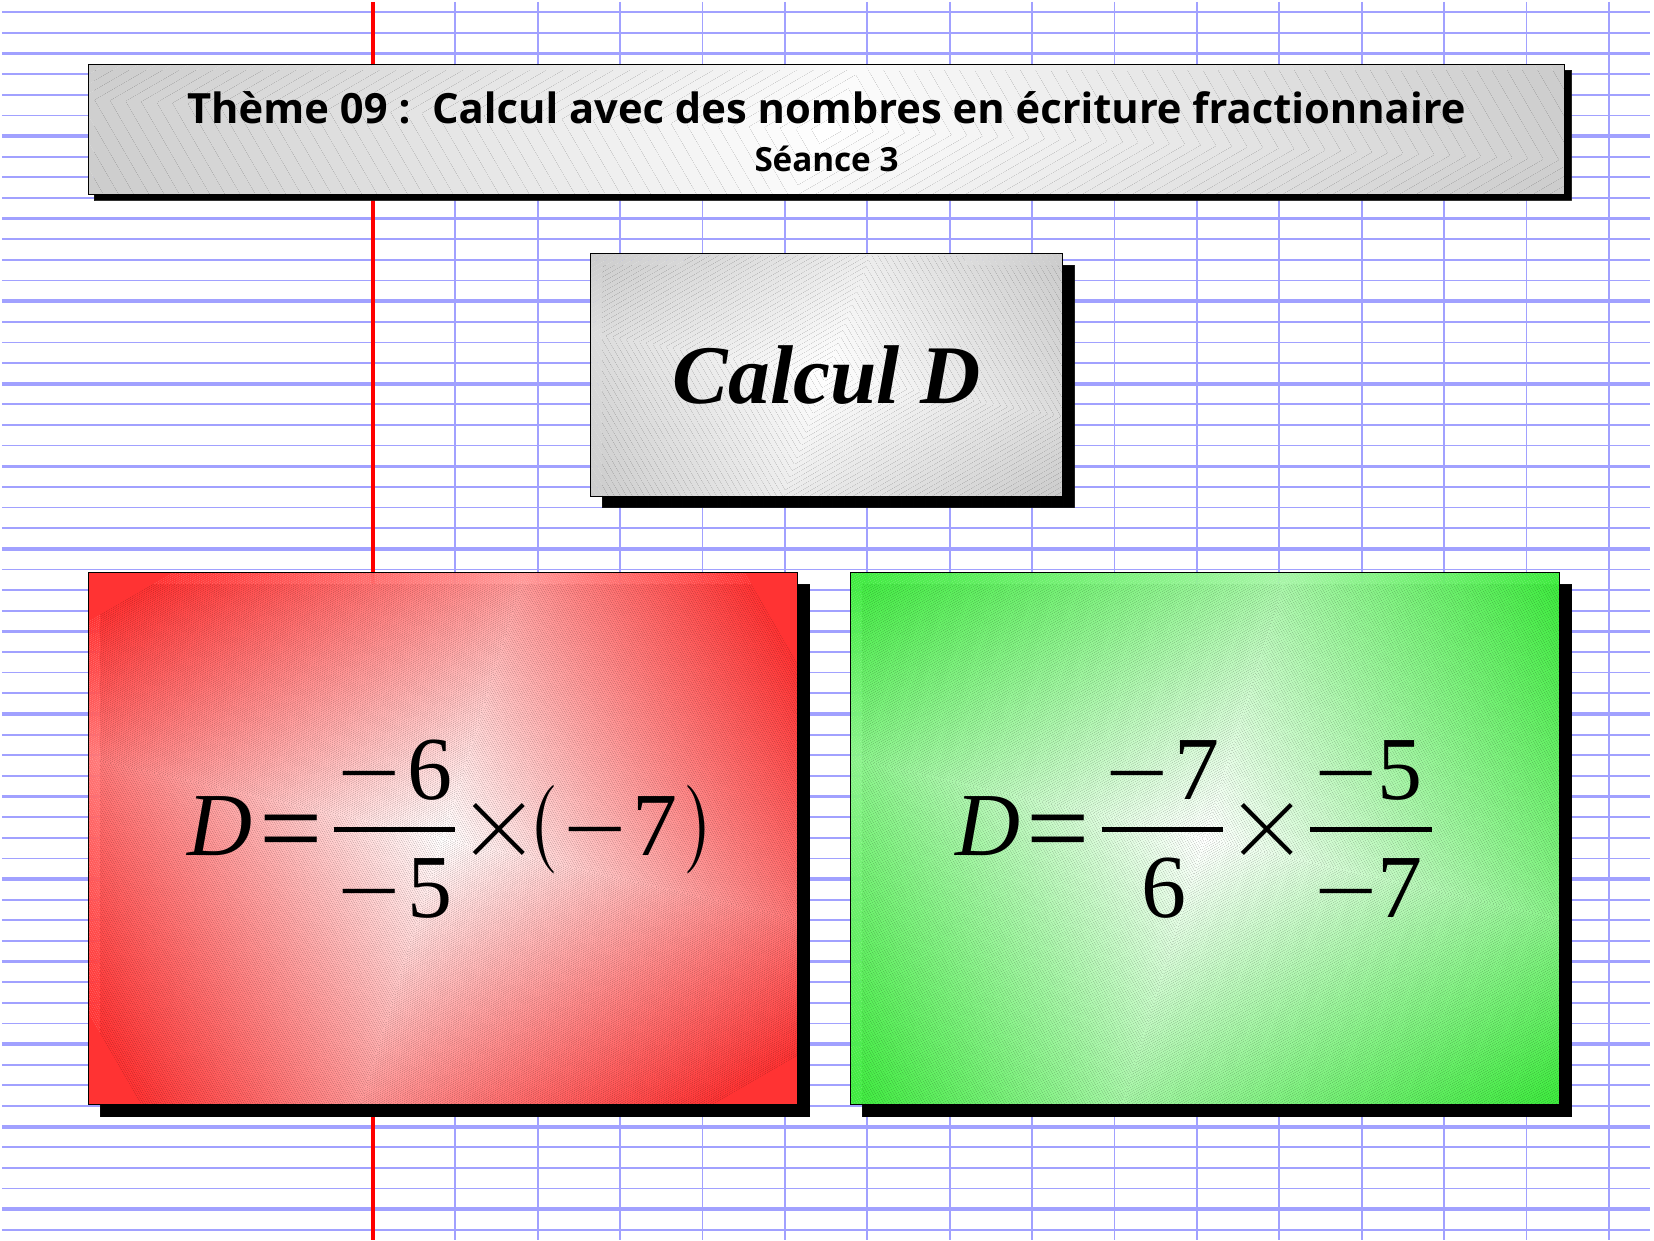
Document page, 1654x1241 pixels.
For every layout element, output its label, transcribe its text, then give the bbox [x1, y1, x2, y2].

text_box Thème 09 : Calcul avec des nombres en écriture fractionnaire Séance 3 [88, 64, 1565, 195]
chart [927, 720, 1457, 940]
text_box Calcul D [590, 253, 1063, 497]
text_box [850, 572, 1560, 1105]
text_box [88, 572, 798, 1105]
picture [0, 0, 1654, 1241]
chart [159, 720, 732, 940]
